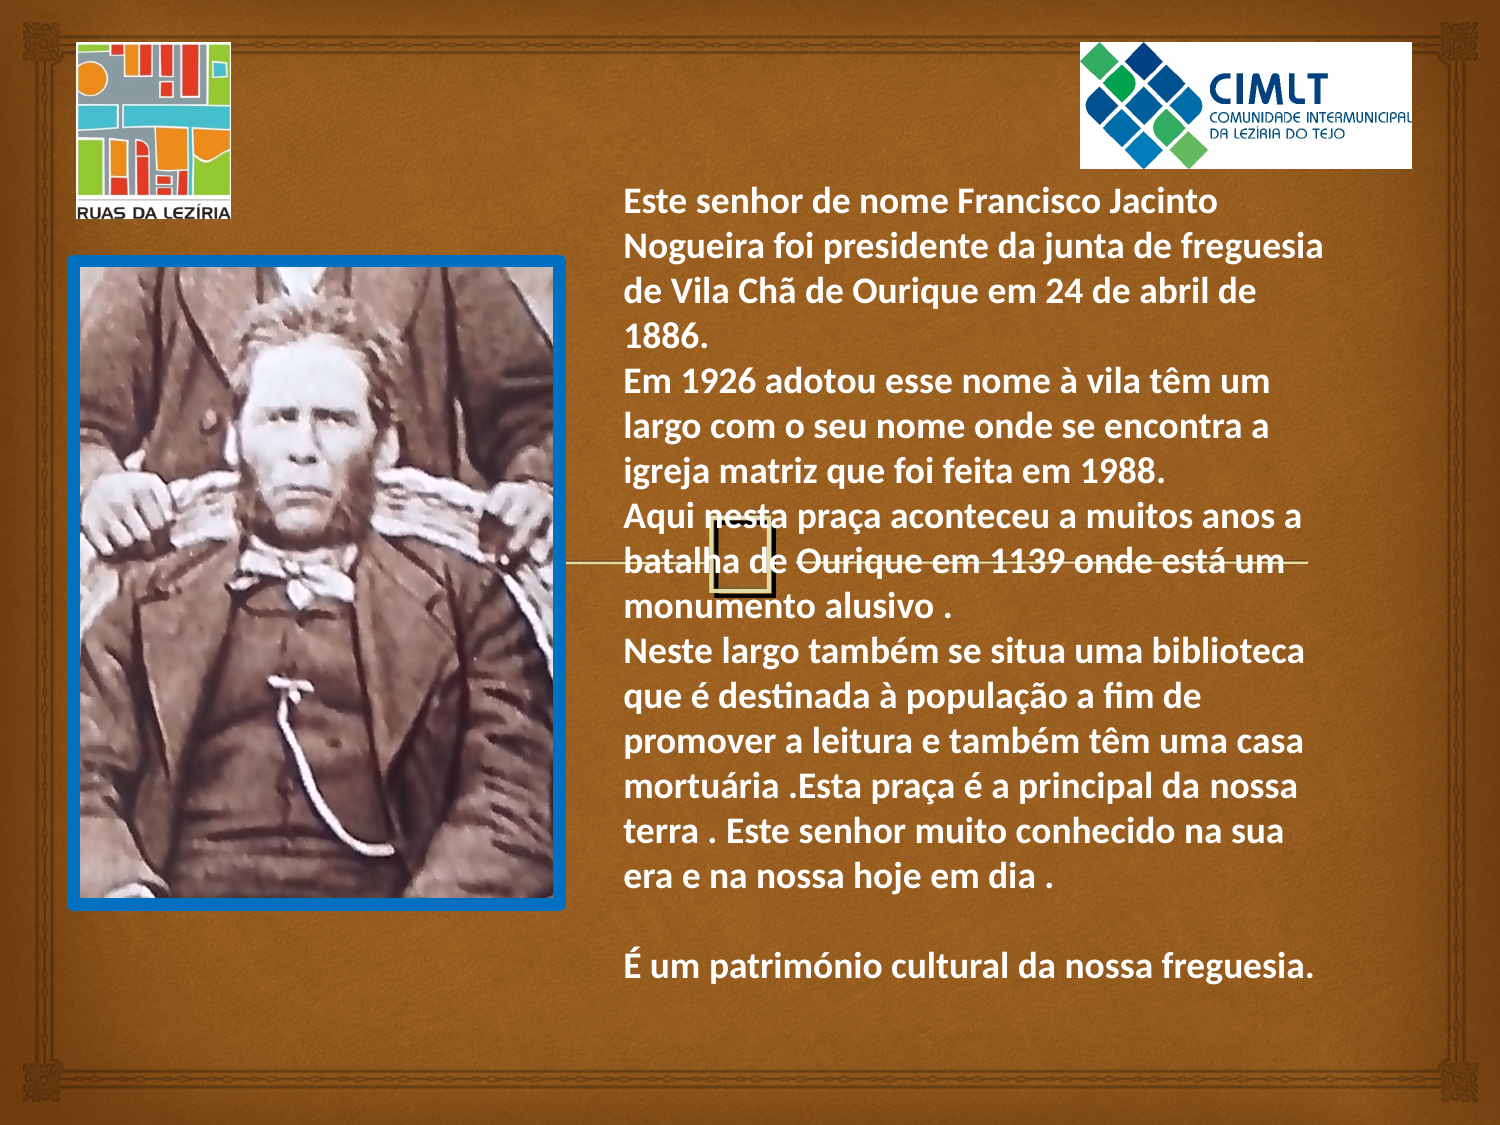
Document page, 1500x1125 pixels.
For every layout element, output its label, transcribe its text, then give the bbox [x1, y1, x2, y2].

picture [76, 42, 231, 219]
text_box Este senhor de nome Francisco Jacinto Nogueira foi presidente da junta de freguesia de Vila Chã de Ourique em 24 de abril de 1886. Em 1926 adotou esse nome à vila têm um largo com o seu nome onde se encontra a igreja matriz que foi feita em 1988. Aqui nesta praça aconteceu a muitos anos a batalha de Ourique em 1139 onde está um monumento alusivo . Neste largo também se situa uma biblioteca que é destinada à população a fim de promover a leitura e também têm uma casa mortuária .Esta praça é a principal da nossa terra . Este senhor muito conhecido na sua era e na nossa hoje em dia . É um património cultural da nossa freguesia. [608, 169, 1358, 1039]
picture [79, 267, 554, 899]
picture [1080, 42, 1412, 169]
